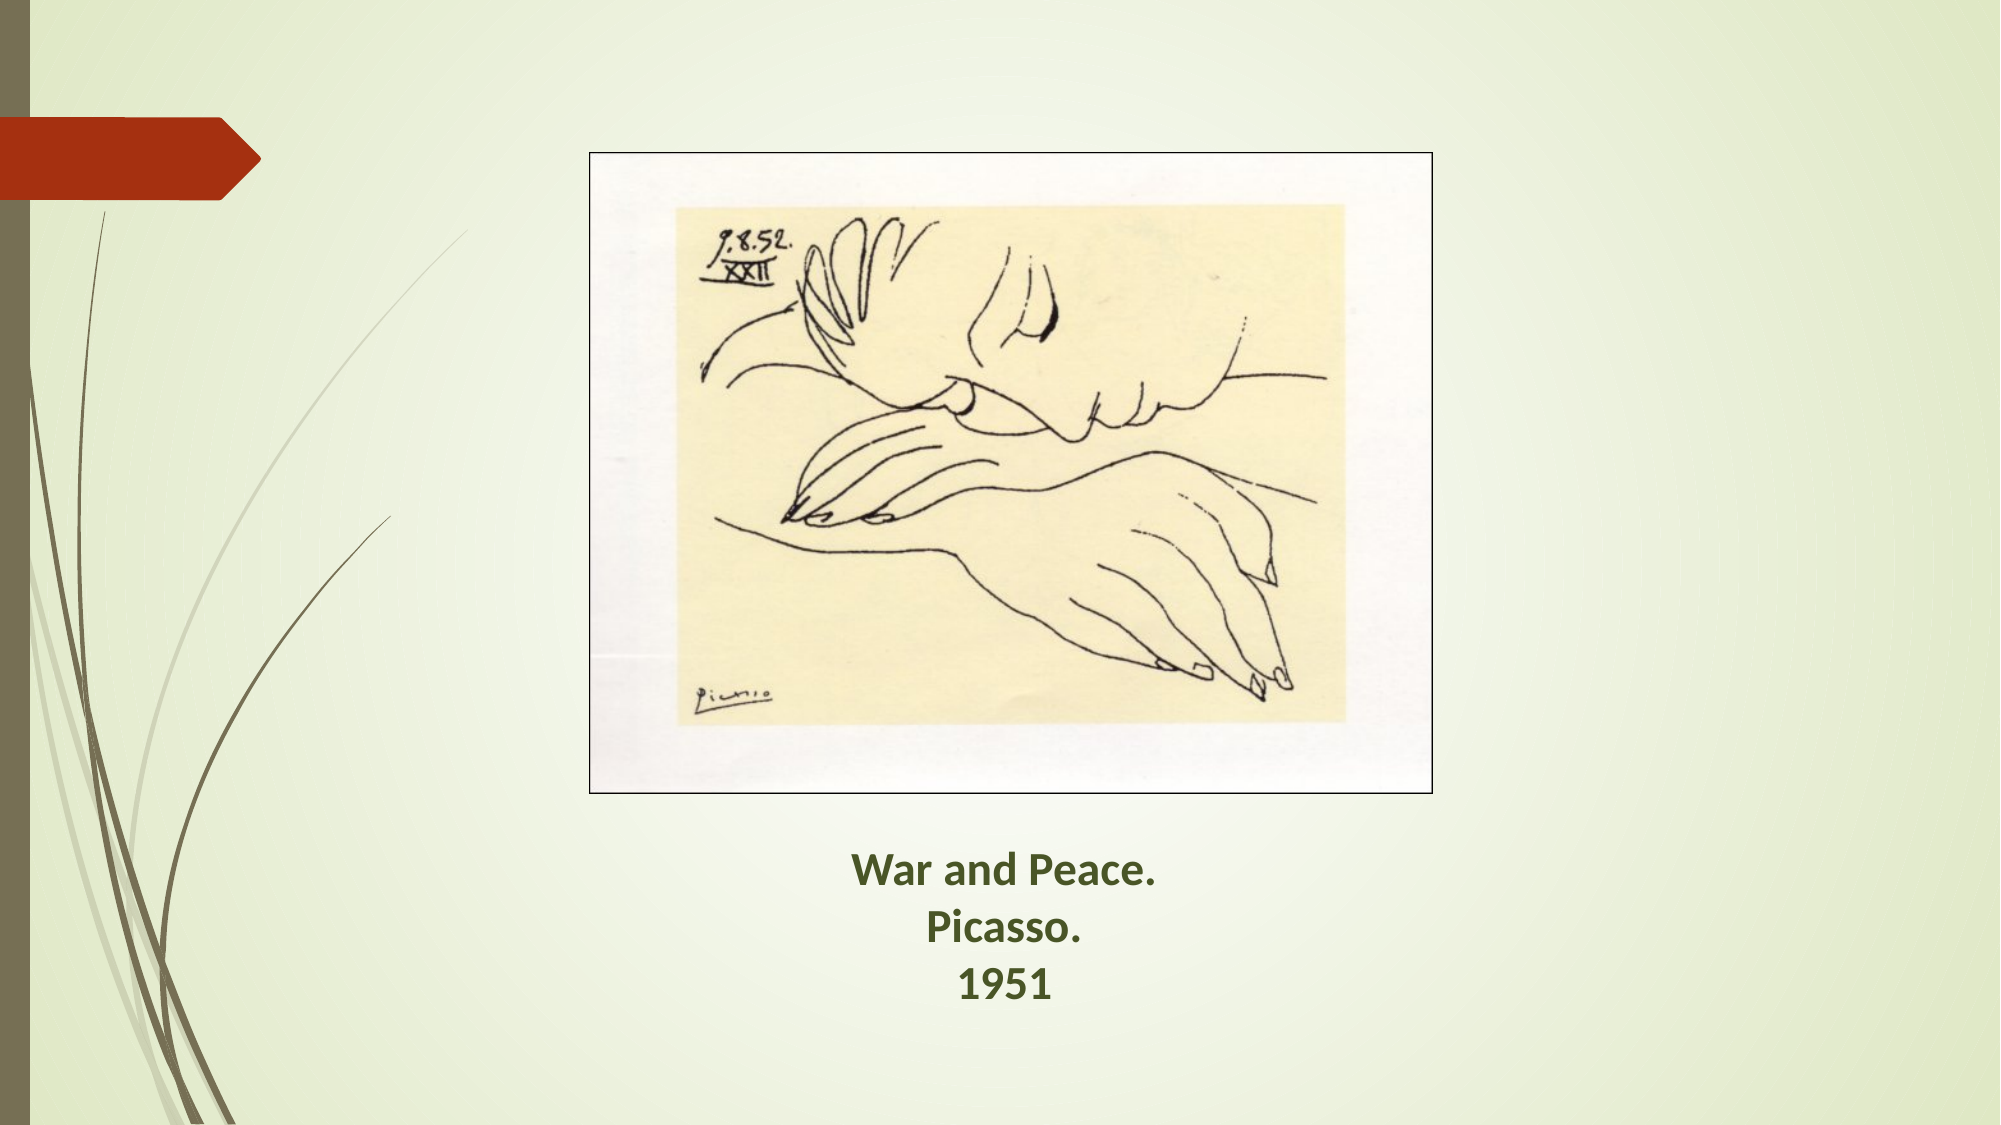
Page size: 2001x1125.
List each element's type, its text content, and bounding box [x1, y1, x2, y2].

picture [589, 152, 1433, 794]
text_box War and Peace. Picasso. 1951 [790, 830, 1218, 1019]
